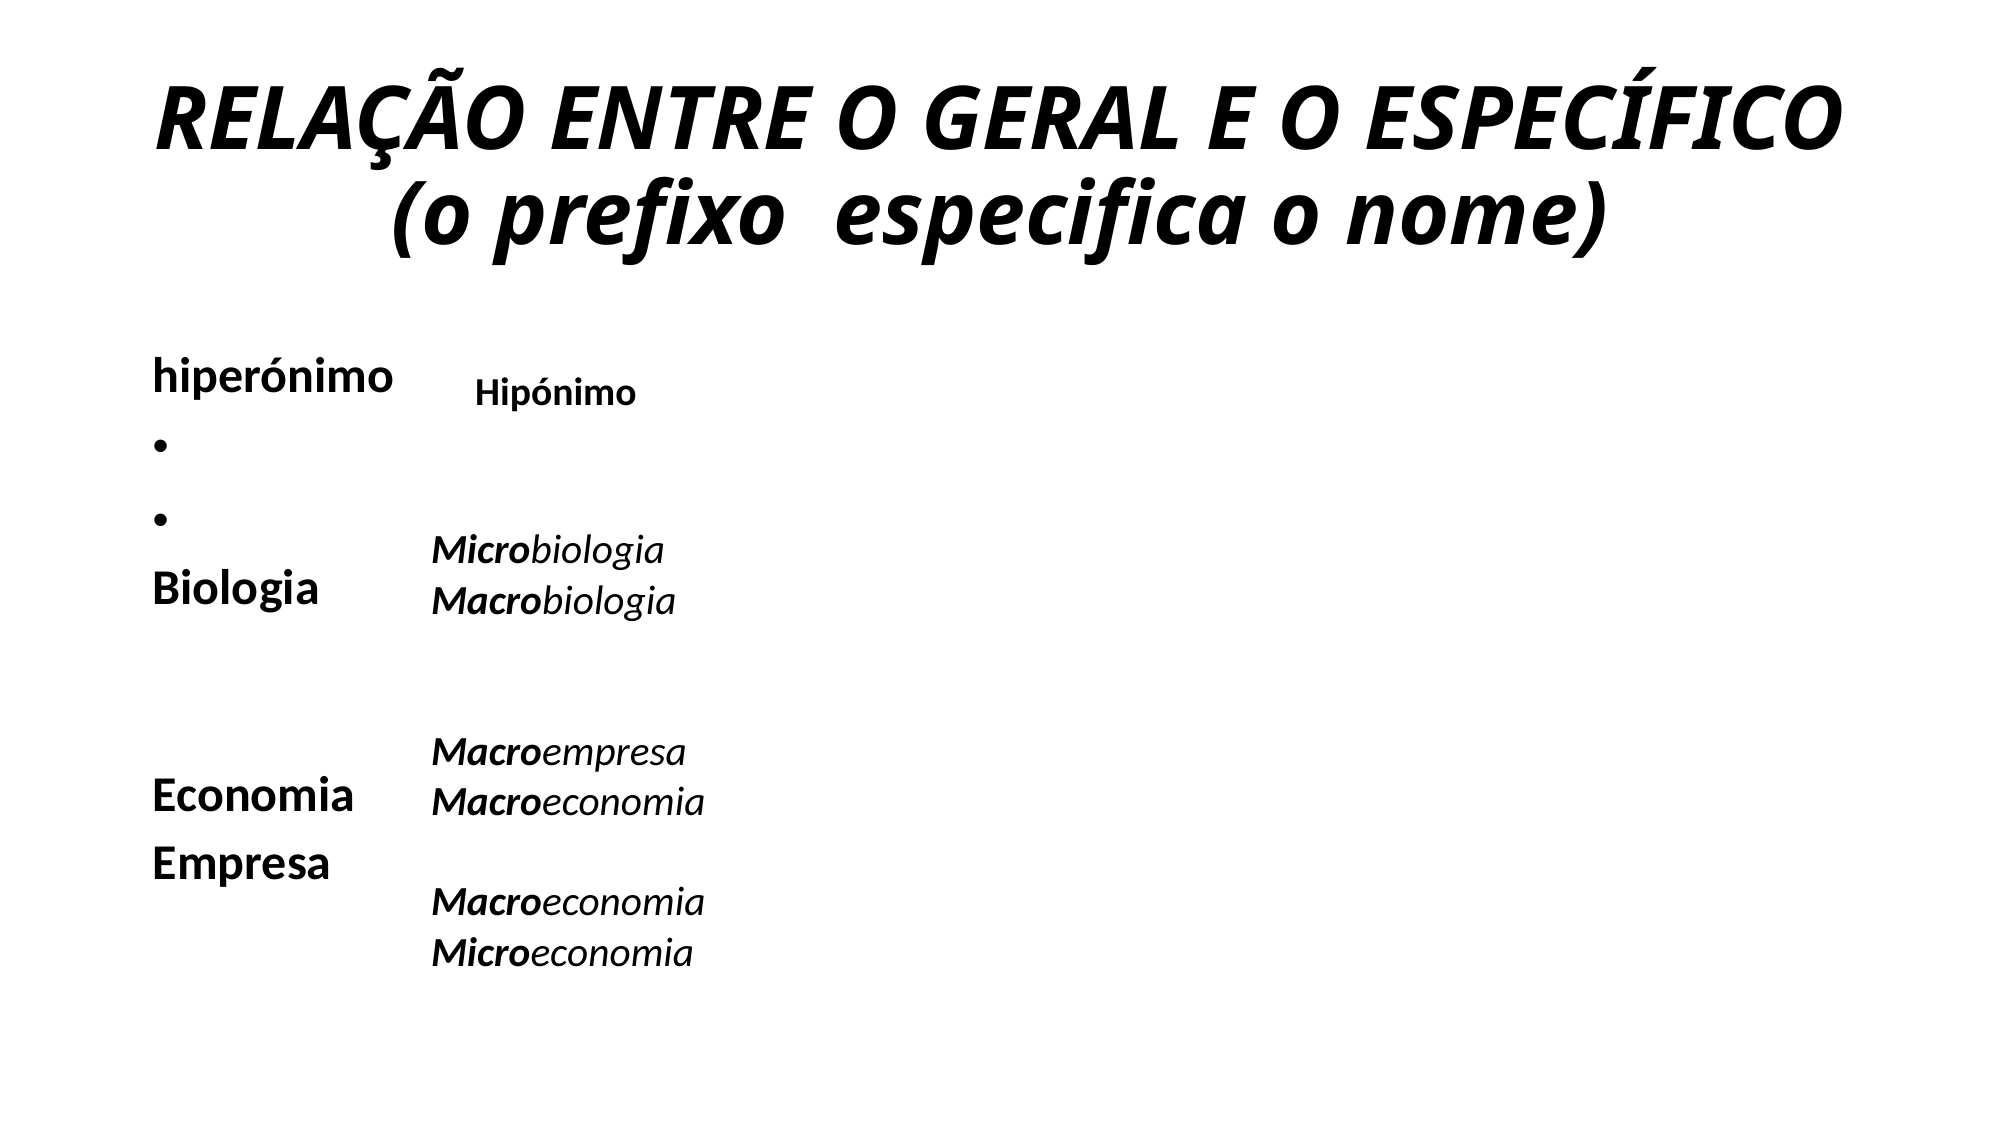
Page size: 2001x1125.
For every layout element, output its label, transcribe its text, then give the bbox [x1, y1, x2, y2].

title RELAÇÃO ENTRE O GERAL E O ESPECÍFICO (o prefixo especifica o nome) [137, 59, 1863, 278]
list Biologia Economia Empresa [137, 410, 400, 951]
list Hipónimo [460, 329, 1307, 420]
list hiperónimo [137, 275, 984, 411]
list Microbiologia Macrobiologia Macroempresa Macroeconomia Macroeconomia Microeconomia [416, 462, 823, 985]
